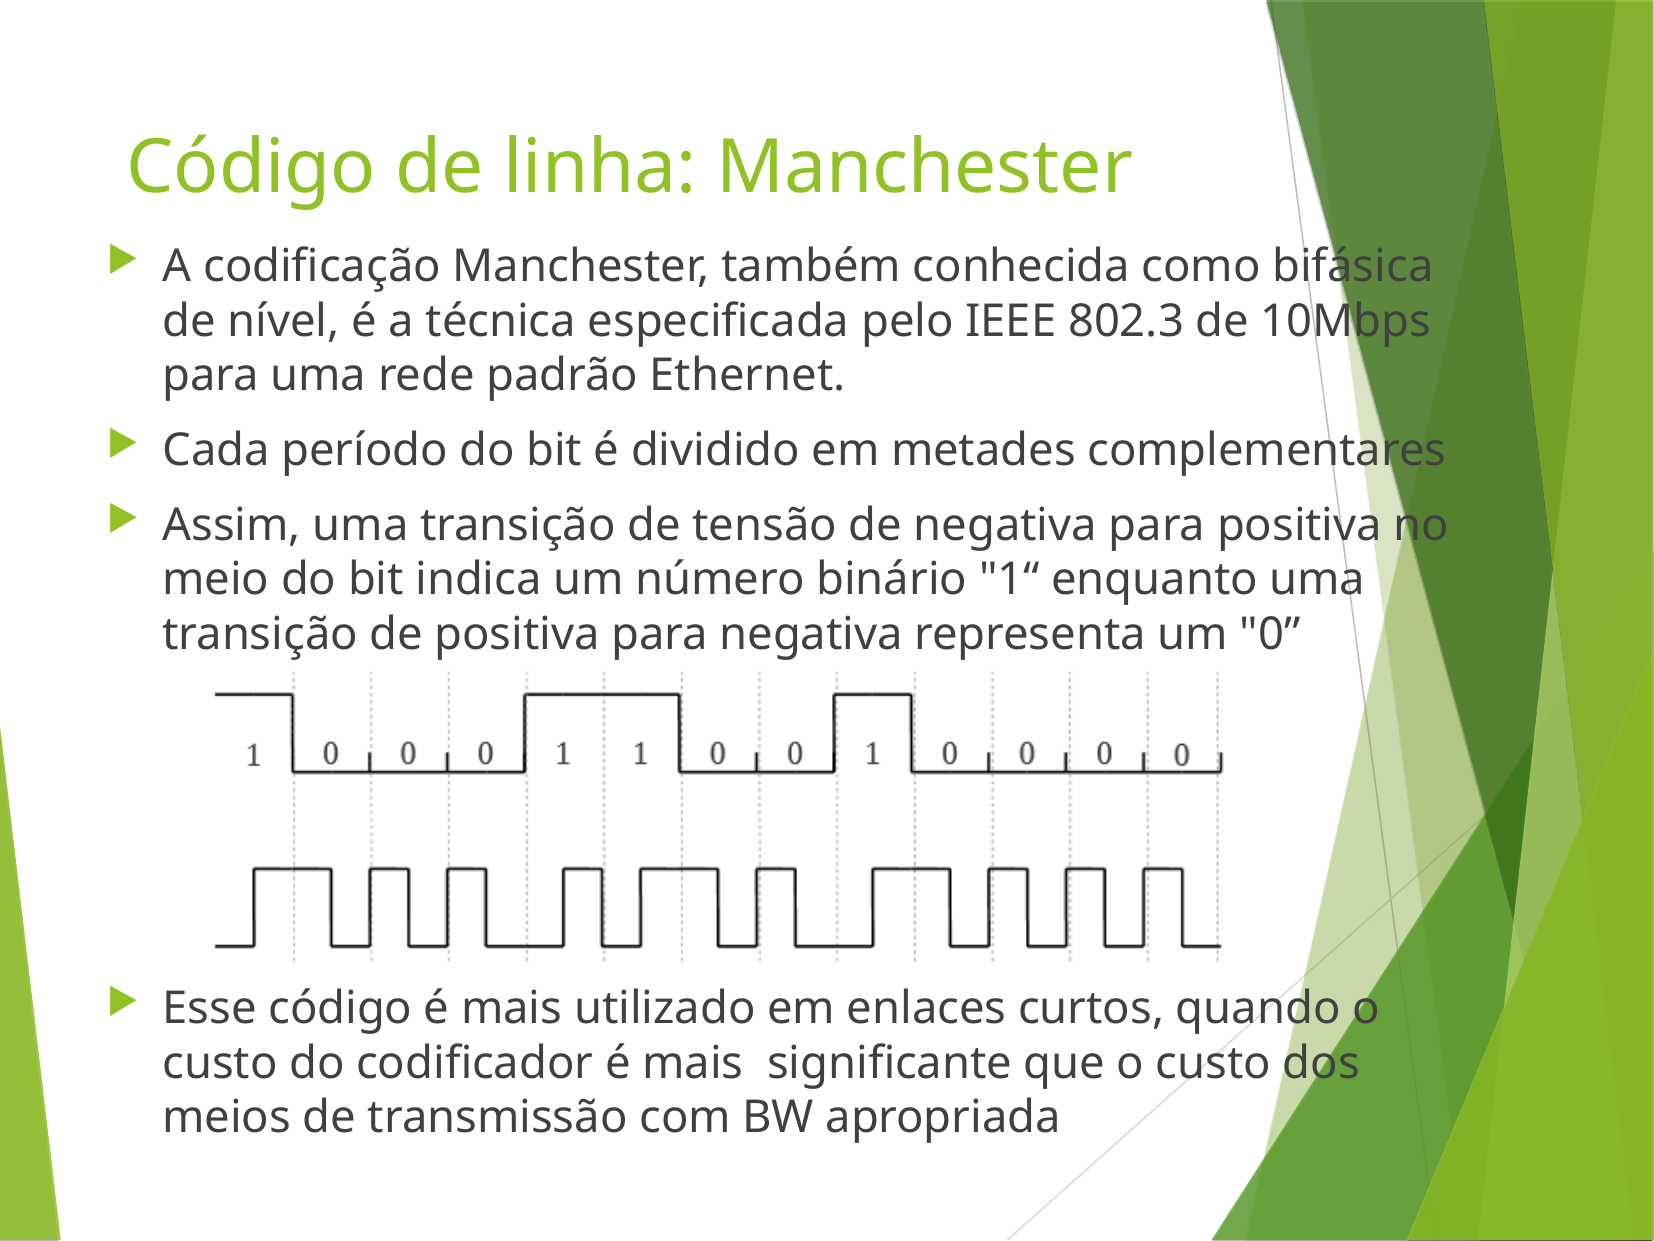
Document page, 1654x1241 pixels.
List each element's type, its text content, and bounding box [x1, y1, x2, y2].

title Código de linha: Manchester [91, 110, 1258, 229]
picture [212, 669, 1229, 969]
list A codificação Manchester, também conhecida como bifásica de nível, é a técnica especificada pelo IEEE 802.3 de 10Mbps para uma rede padrão Ethernet. Cada período do bit é dividido em metades complementares Assim, uma transição de tensão de negativa para positiva no meio do bit indica um número binário "1“ enquanto uma transição de positiva para negativa representa um "0” Esse código é mais utilizado em enlaces curtos, quando o custo do codificador é mais significante que o custo dos meios de transmissão com BW apropriada [91, 229, 1477, 1161]
